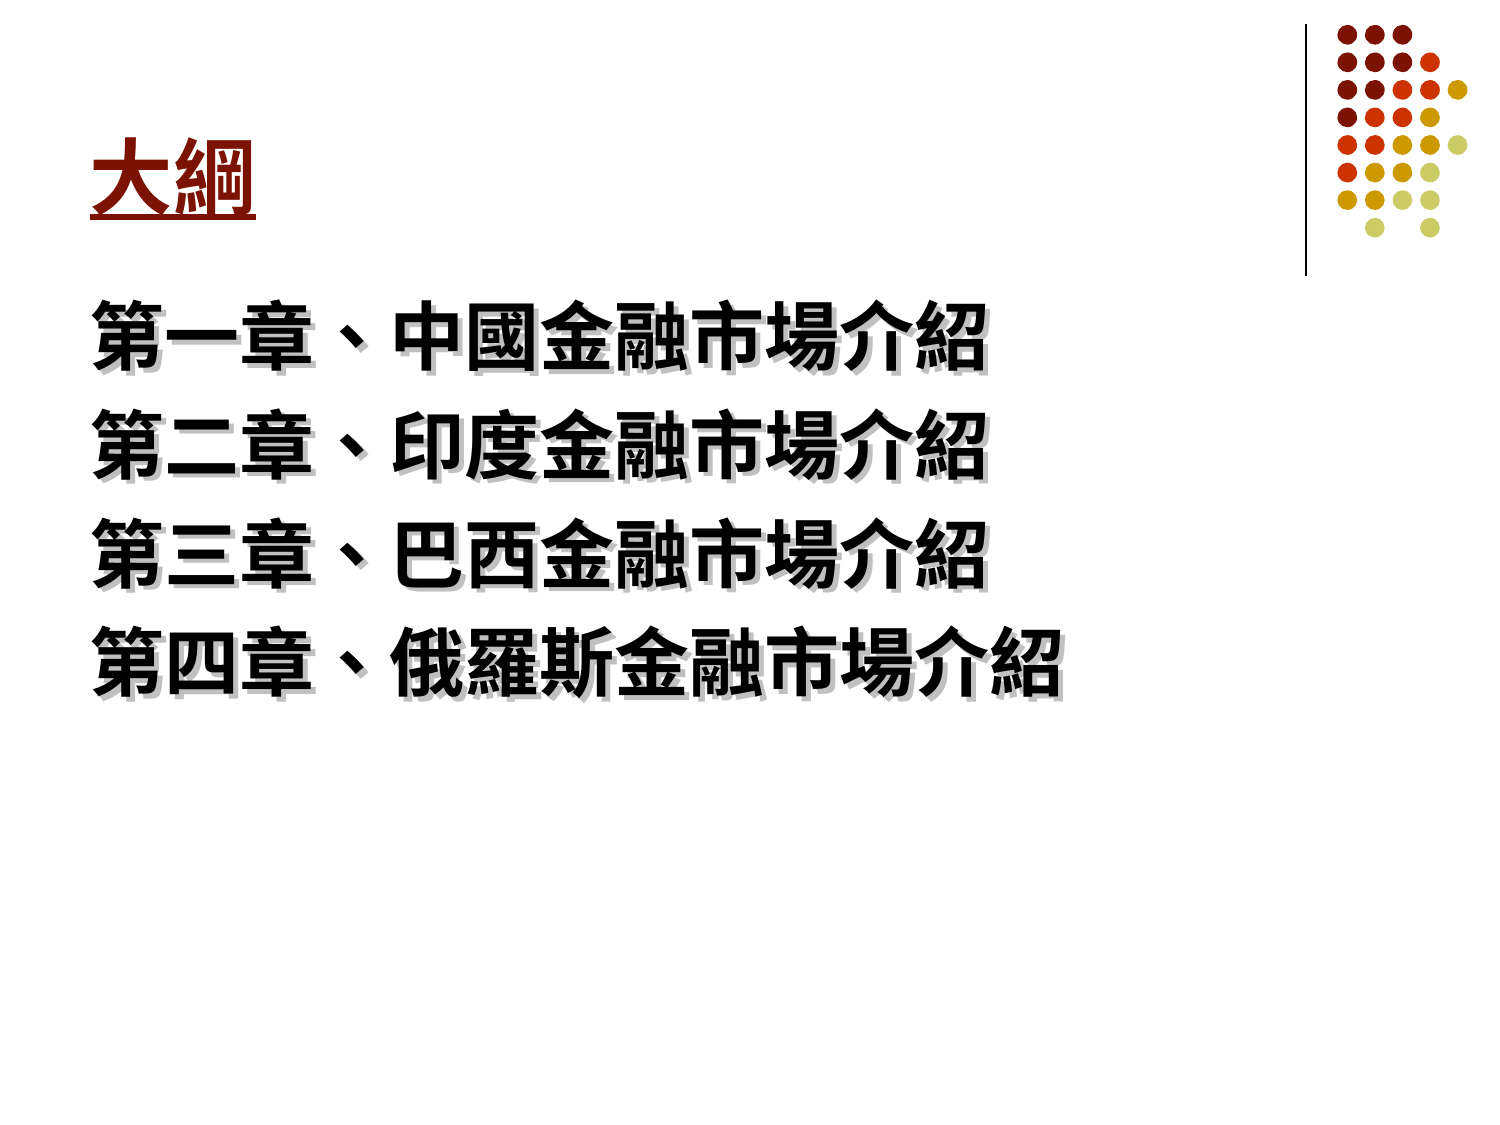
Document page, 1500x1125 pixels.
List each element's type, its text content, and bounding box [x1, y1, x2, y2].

list 第一章、中國金融市場介紹 第二章、印度金融市場介紹 第三章、巴西金融市場介紹 第四章、俄羅斯金融市場介紹 [74, 282, 1329, 1006]
title 大綱 [74, 20, 1313, 233]
